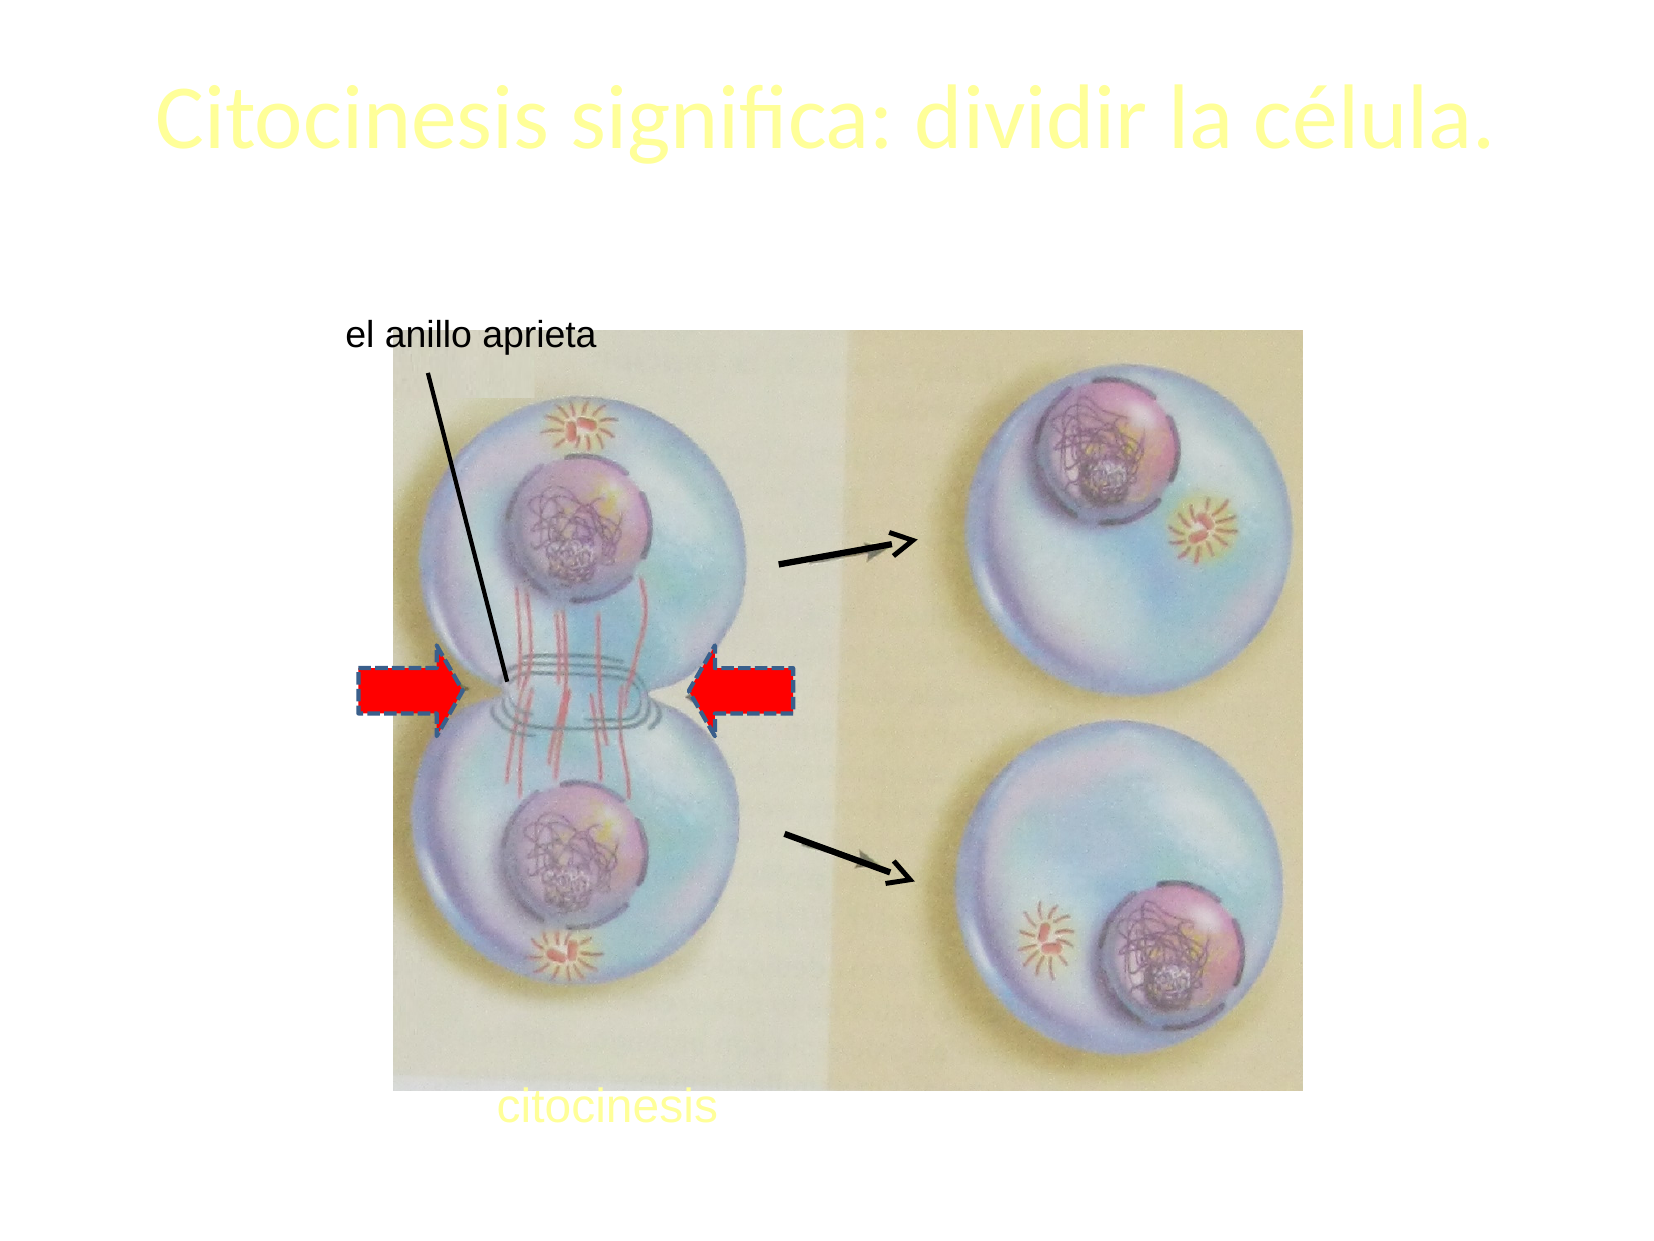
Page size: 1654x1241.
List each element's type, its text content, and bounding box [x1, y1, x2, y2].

text_box citocinesis [481, 1066, 734, 1140]
text_box el anillo aprieta [330, 303, 712, 363]
picture [393, 330, 1303, 1091]
title Citocinesis significa: dividir la célula. [82, 49, 1571, 257]
text_box [688, 645, 794, 737]
text_box [358, 645, 463, 737]
